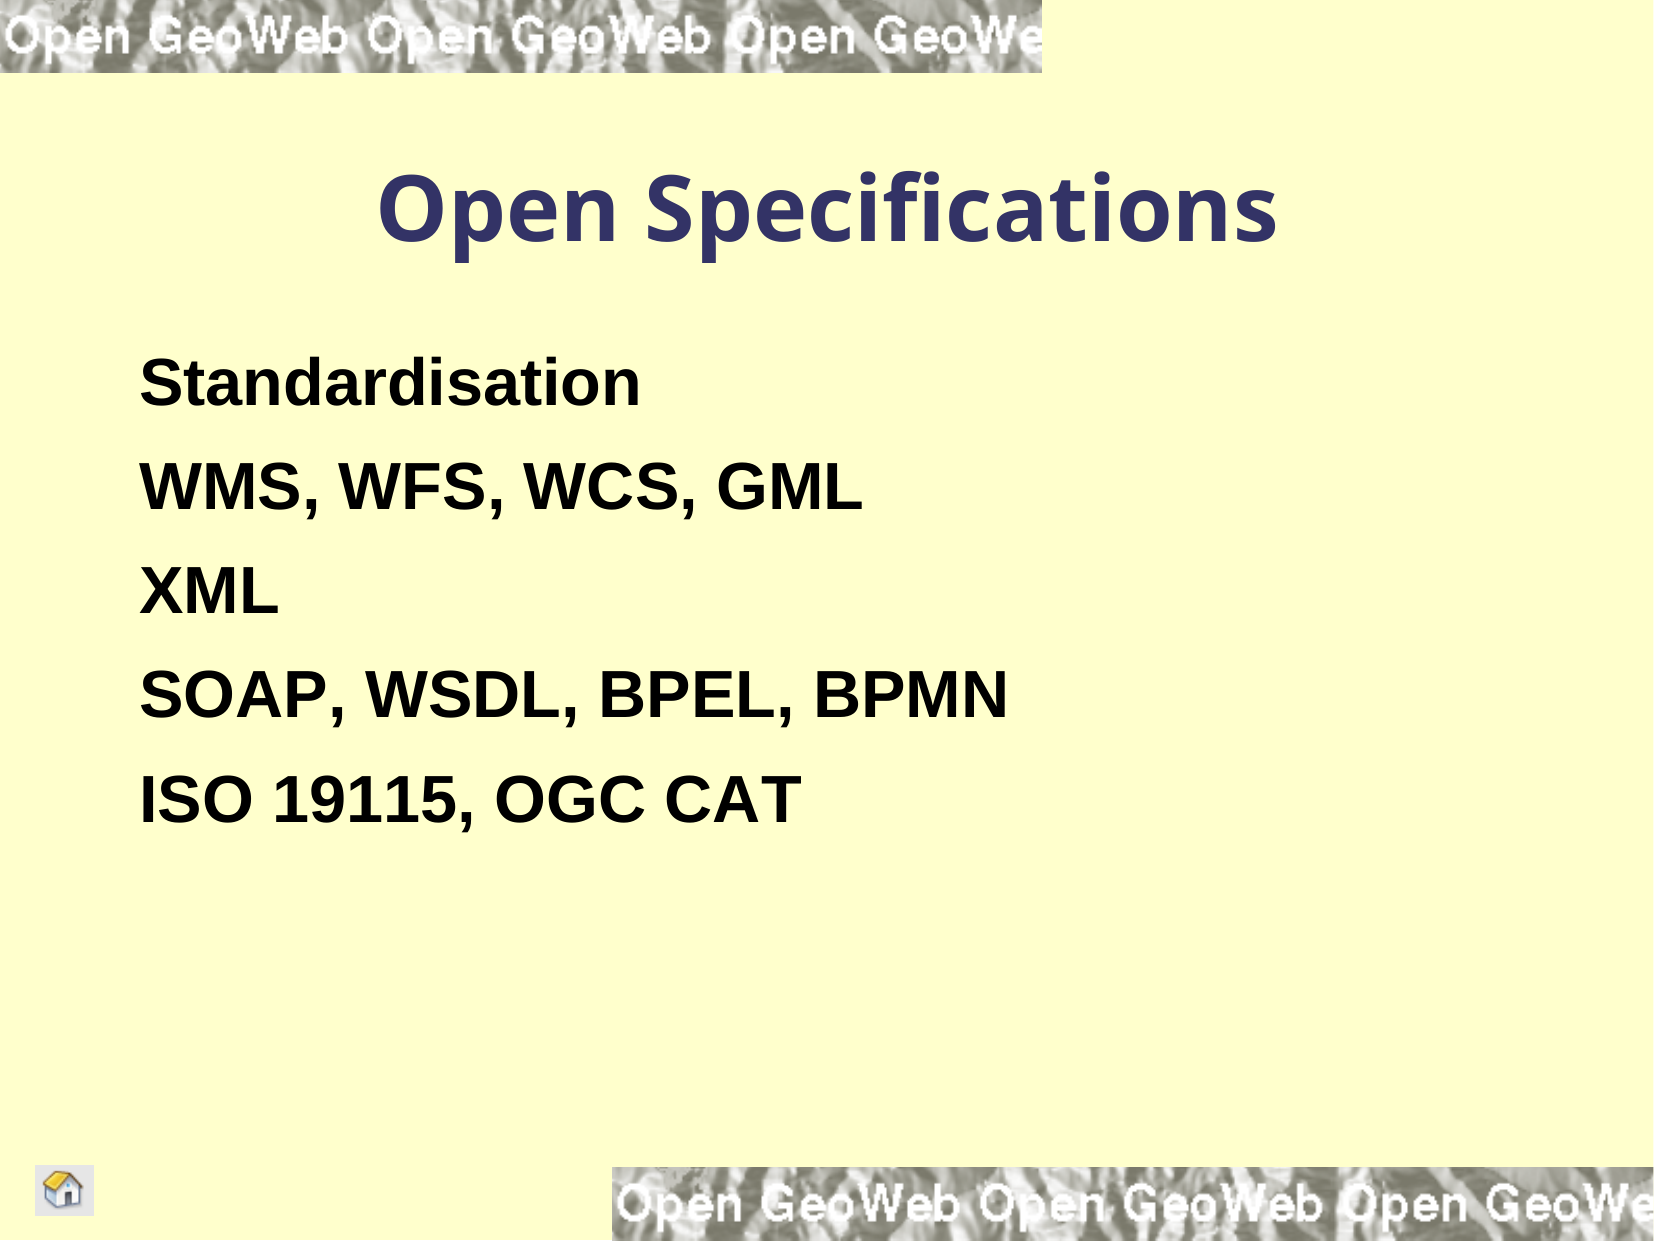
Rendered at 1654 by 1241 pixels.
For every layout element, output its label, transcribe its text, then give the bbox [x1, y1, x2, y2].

picture [0, 0, 1042, 73]
list Standardisation WMS, WFS, WCS, GML XML SOAP, WSDL, BPEL, BPMN ISO 19115, OGC CAT [121, 344, 1534, 1127]
title Open Specifications [121, 102, 1534, 311]
picture [35, 1165, 94, 1216]
picture [612, 1167, 1654, 1241]
